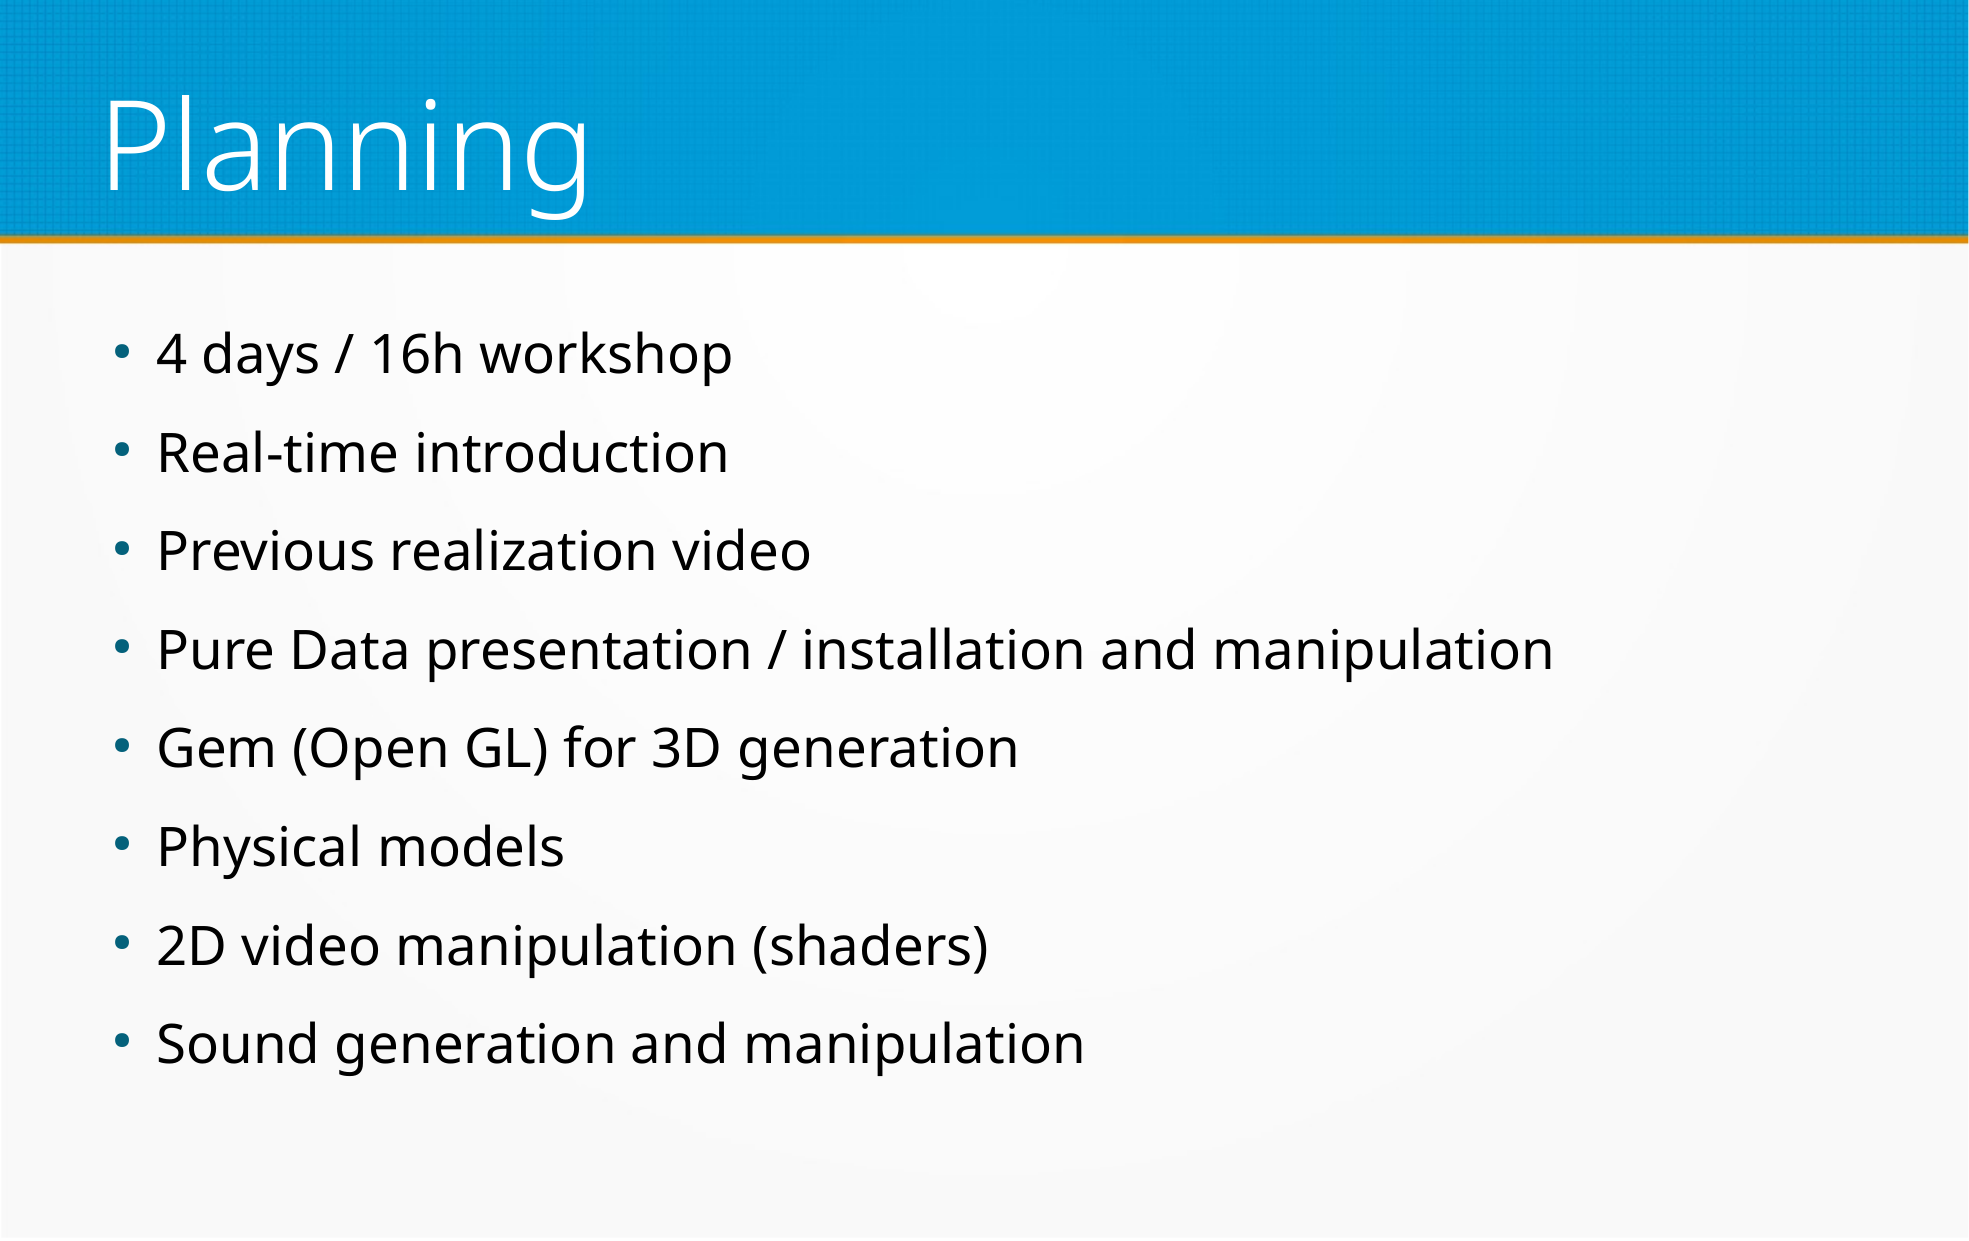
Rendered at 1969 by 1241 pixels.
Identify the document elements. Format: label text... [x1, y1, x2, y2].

title Planning [98, 19, 1870, 227]
picture [0, 233, 1969, 1241]
list 4 days / 16h workshop Real-time introduction Previous realization video Pure Data presentation / installation and manipulation Gem (Open GL) for 3D generation Physical models 2D video manipulation (shaders) Sound generation and manipulation [98, 315, 1861, 1081]
